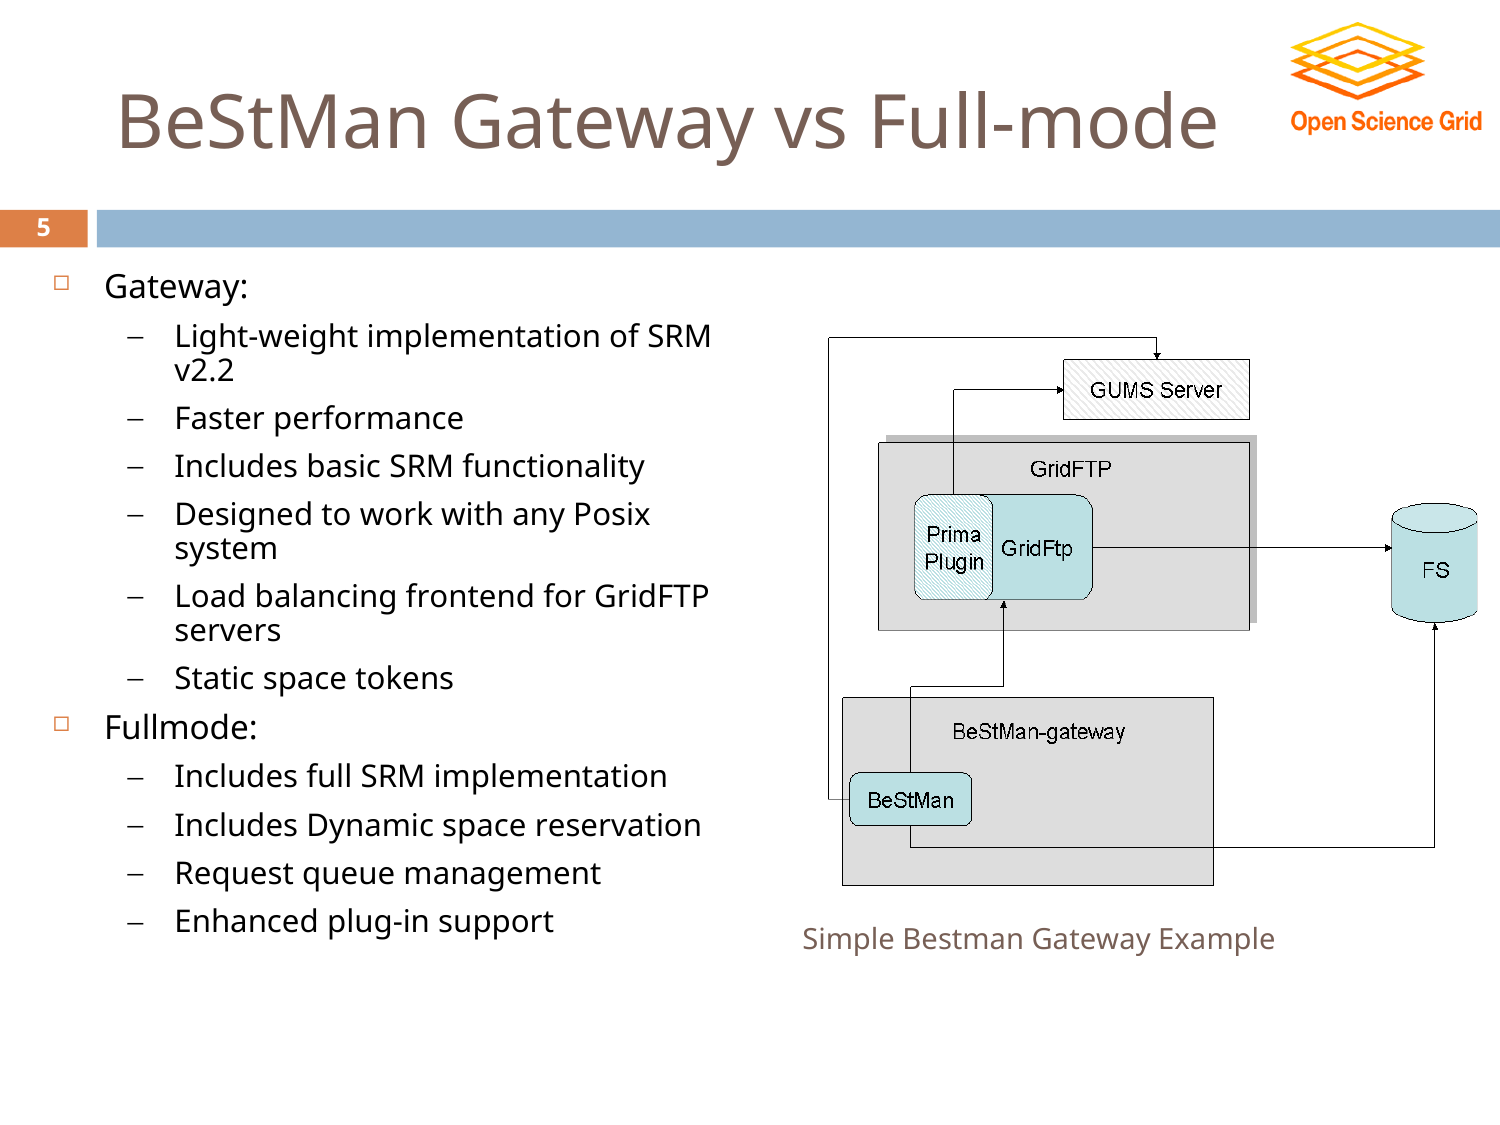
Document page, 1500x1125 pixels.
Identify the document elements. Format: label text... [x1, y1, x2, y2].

text_box <number> [0, 208, 88, 249]
text_box BeStMan Gateway vs Full-mode [100, 37, 1439, 201]
text_box Simple Bestman Gateway Example [787, 900, 1438, 976]
text_box Gateway: Light-weight implementation of SRM v2.2 Faster performance Includes basic SRM functionality Designed to work with any Posix system Load balancing frontend for GridFTP servers Static space tokens Fullmode: Includes full SRM implementation Includes Dynamic space reservation Request queue management Enhanced plug-in support [37, 262, 750, 1075]
picture [1271, 0, 1500, 152]
picture [750, 262, 1478, 938]
